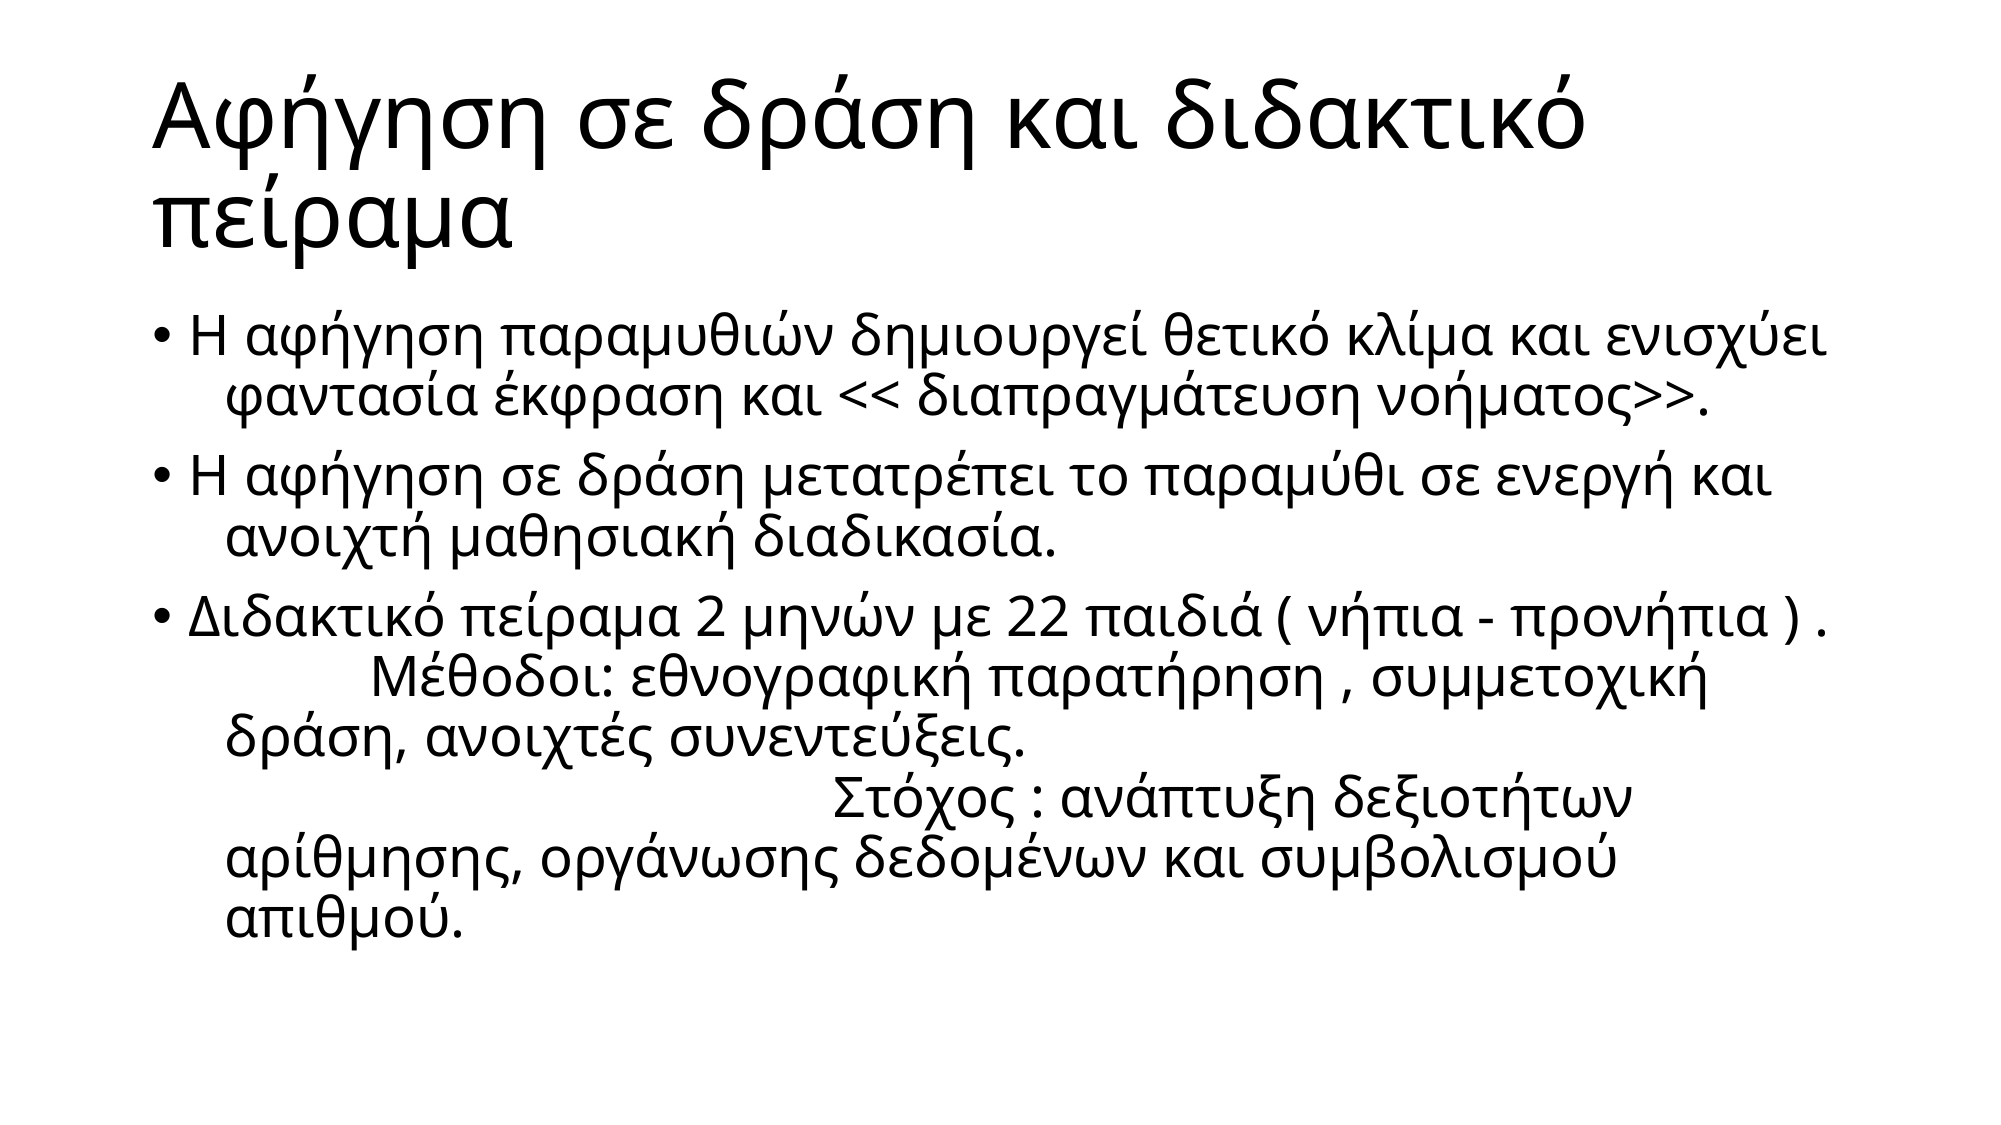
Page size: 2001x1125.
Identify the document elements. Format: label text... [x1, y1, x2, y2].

list Η αφήγηση παραμυθιών δημιουργεί θετικό κλίμα και ενισχύει φαντασία έκφραση και << διαπραγμάτευση νοήματος>>. Η αφήγηση σε δράση μετατρέπει το παραμύθι σε ενεργή και ανοιχτή μαθησιακή διαδικασία. Διδακτικό πείραμα 2 μηνών με 22 παιδιά ( νήπια - προνήπια ) . Μέθοδοι: εθνογραφική παρατήρηση , συμμετοχική δράση, ανοιχτές συνεντεύξεις. Στόχος : ανάπτυξη δεξιοτήτων αρίθμησης, οργάνωσης δεδομένων και συμβολισμού απιθμού. [137, 299, 1863, 1014]
title Αφήγηση σε δράση και διδακτικό πείραμα [137, 59, 1863, 278]
